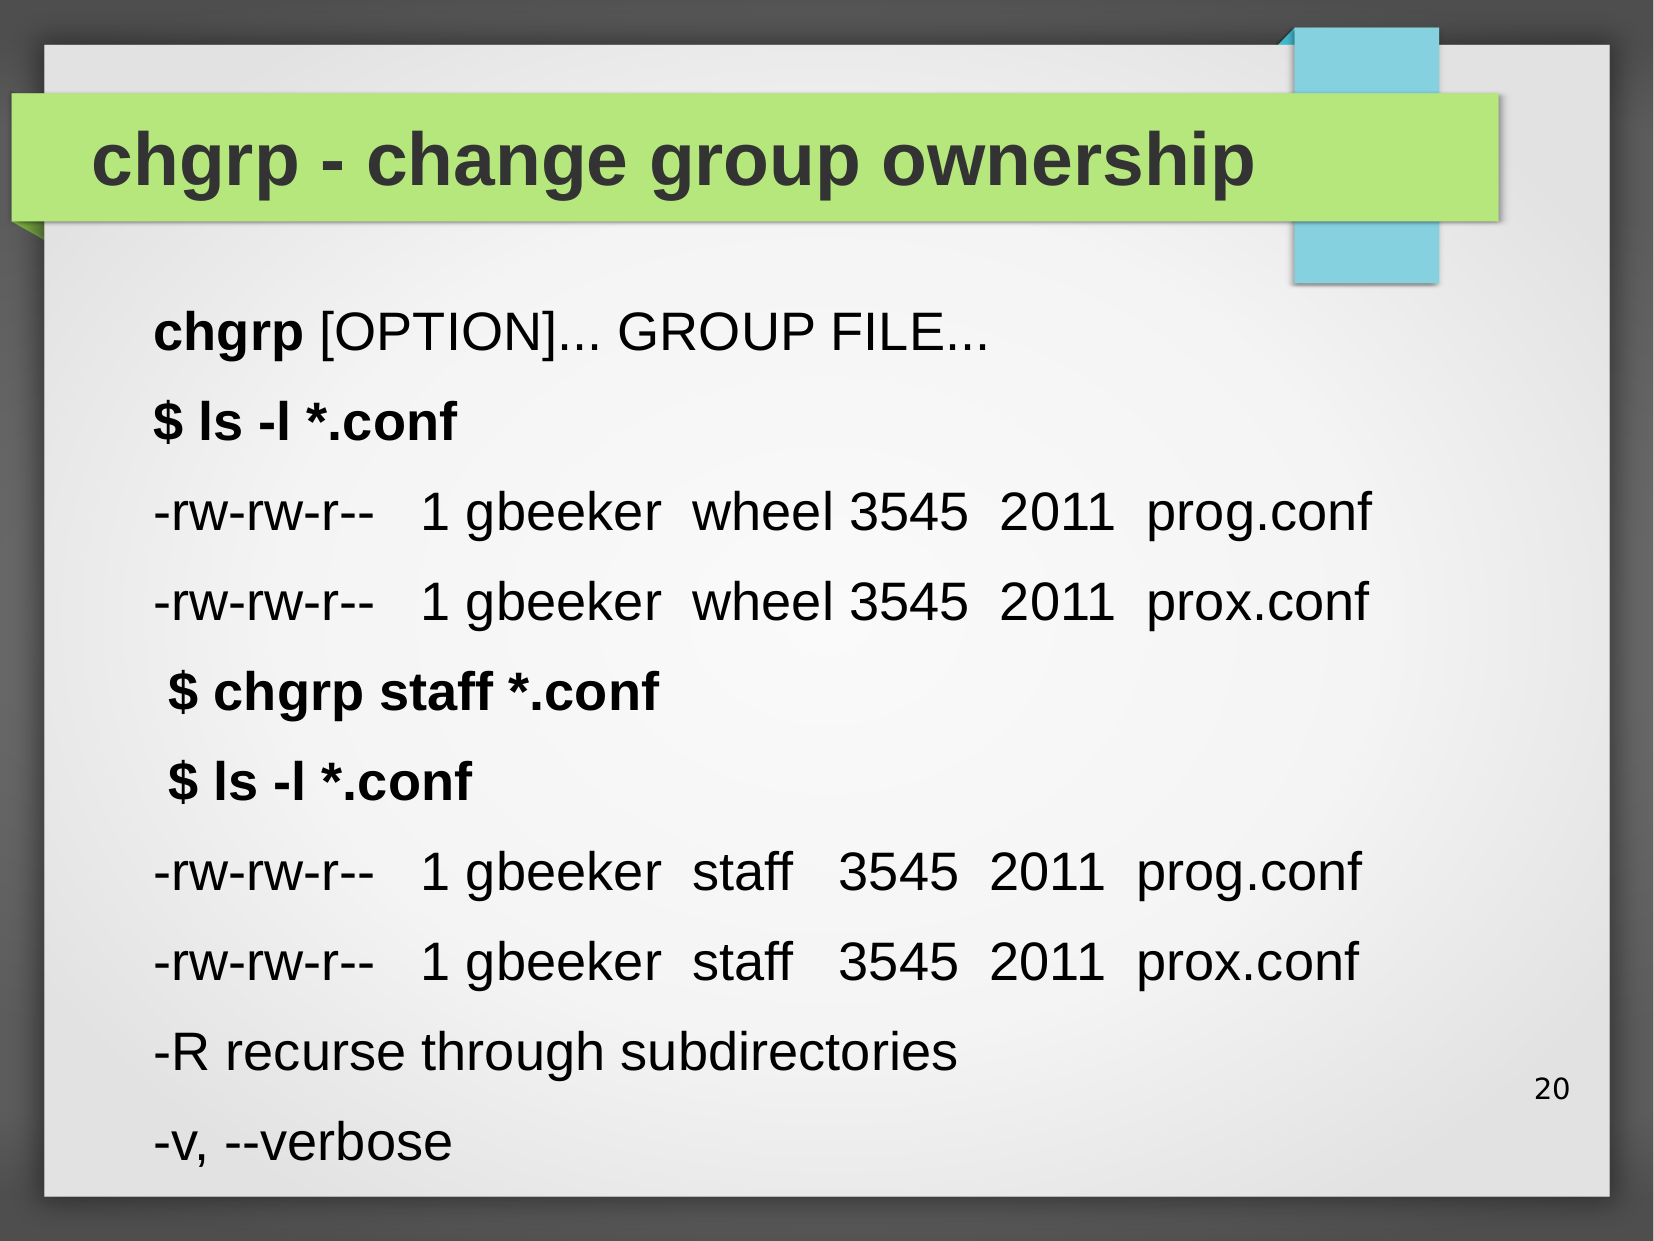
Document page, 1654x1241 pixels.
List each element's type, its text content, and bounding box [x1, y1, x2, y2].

title chgrp - change group ownership [70, 106, 1479, 213]
picture [0, 0, 1654, 1241]
list chgrp [OPTION]... GROUP FILE... $ ls -l *.conf -rw-rw-r-- 1 gbeeker wheel 3545 2011 prog.conf -rw-rw-r-- 1 gbeeker wheel 3545 2011 prox.conf $ chgrp staff *.conf $ ls -l *.conf -rw-rw-r-- 1 gbeeker staff 3545 2011 prog.conf -rw-rw-r-- 1 gbeeker staff 3545 2011 prox.conf -R recurse through subdirectories -v, --verbose [82, 300, 1538, 1184]
